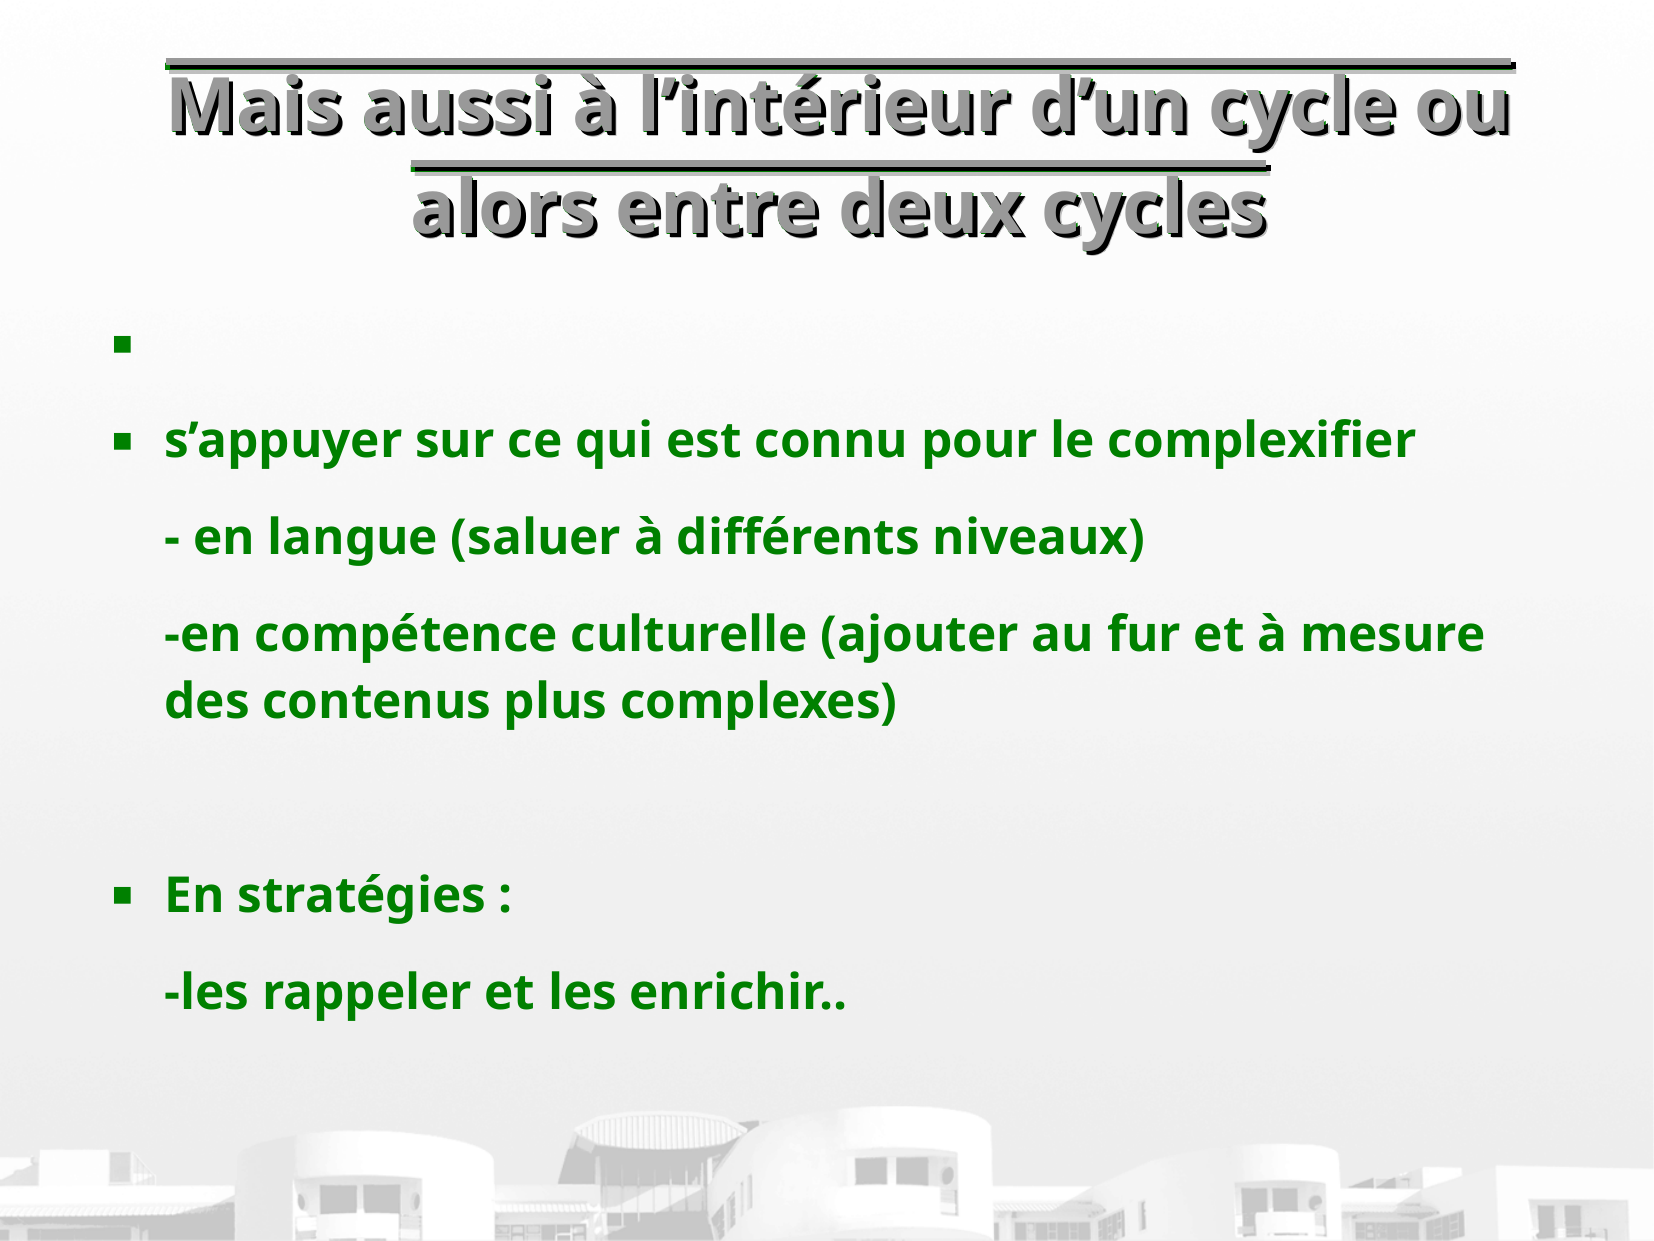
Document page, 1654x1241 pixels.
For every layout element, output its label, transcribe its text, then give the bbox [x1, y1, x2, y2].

picture [0, 0, 1654, 1241]
title Mais aussi à l’intérieur d’un cycle ou alors entre deux cycles [94, 47, 1583, 260]
list s’appuyer sur ce qui est connu pour le complexifier - en langue (saluer à différents niveaux) -en compétence culturelle (ajouter au fur et à mesure des contenus plus complexes) En stratégies : -les rappeler et les enrichir.. [94, 308, 1583, 1028]
